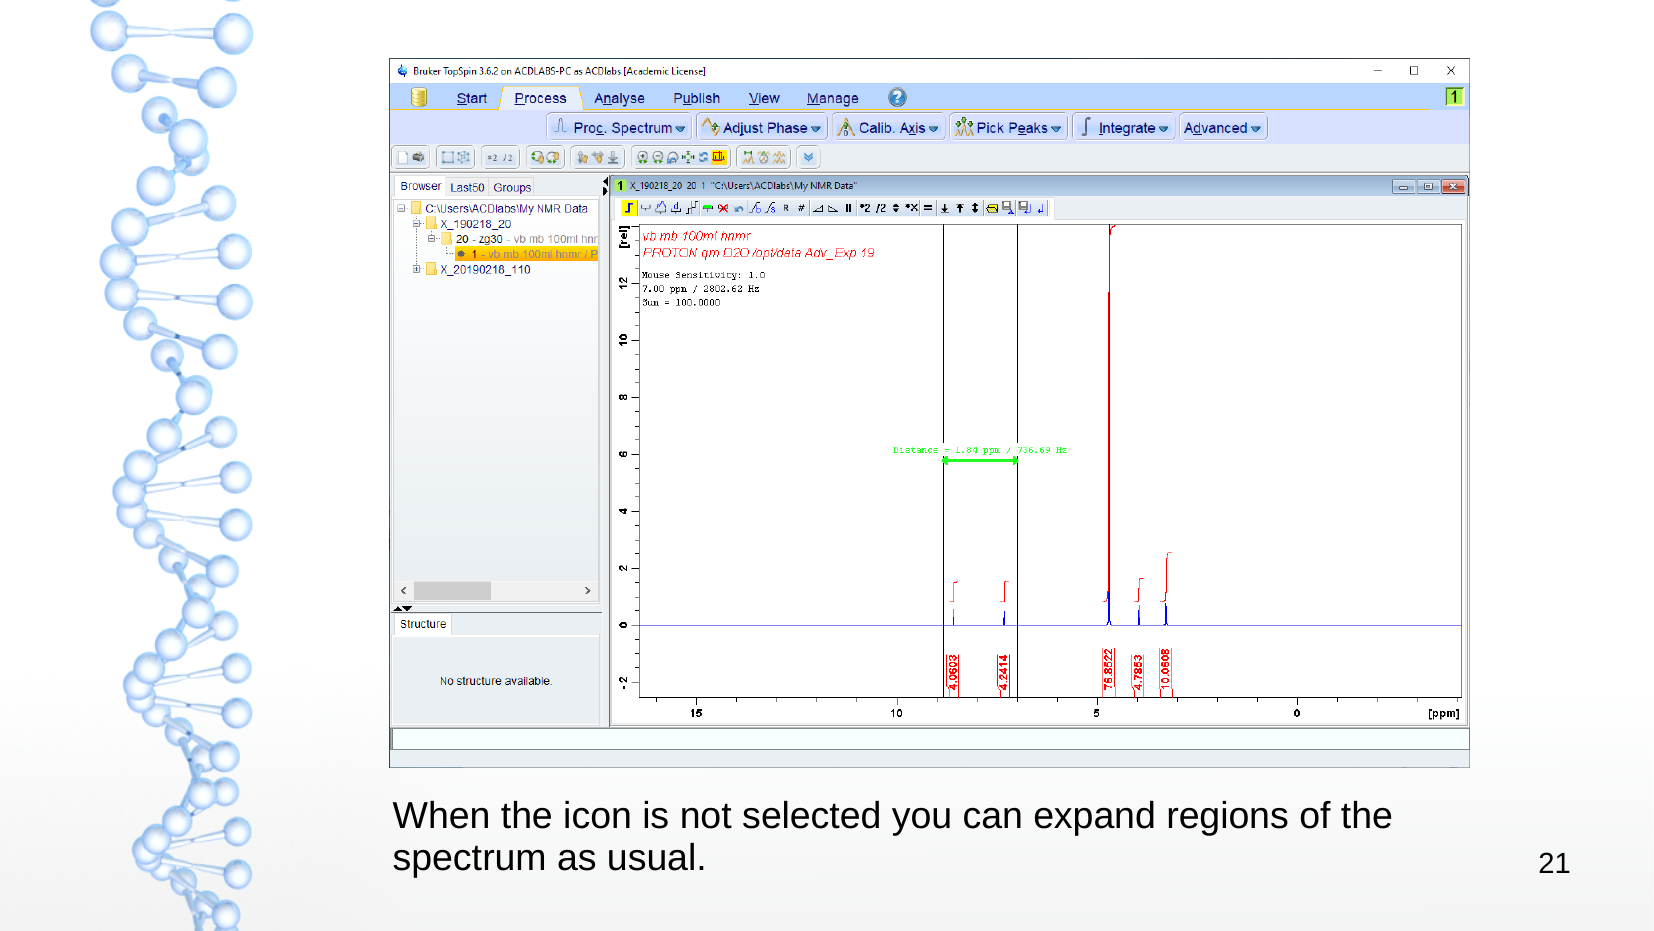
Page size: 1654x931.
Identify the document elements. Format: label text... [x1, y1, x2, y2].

text_box When the icon is not selected you can expand regions of the spectrum as usual. [377, 787, 1409, 886]
picture [0, 0, 1654, 931]
